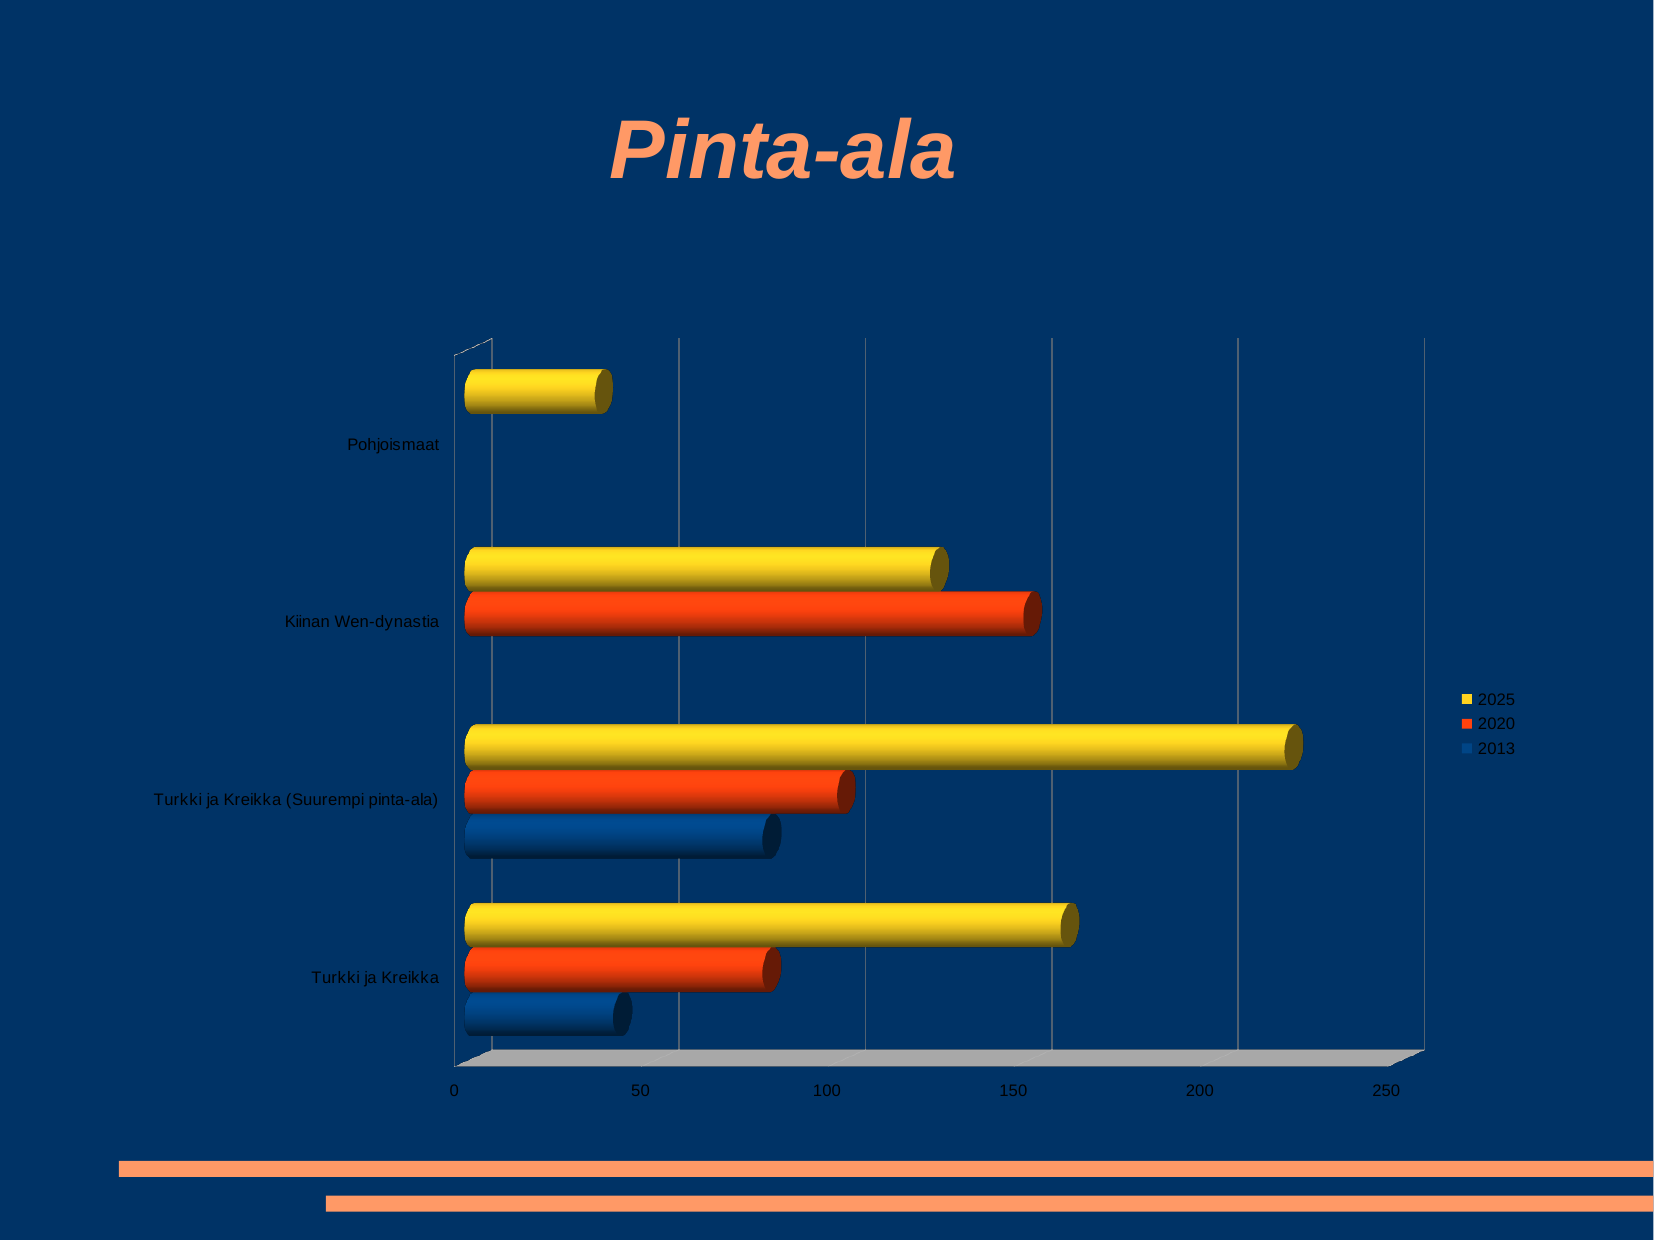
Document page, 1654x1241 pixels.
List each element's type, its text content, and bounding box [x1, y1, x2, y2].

title Pinta-ala [121, 46, 1534, 254]
chart [121, 322, 1561, 1132]
